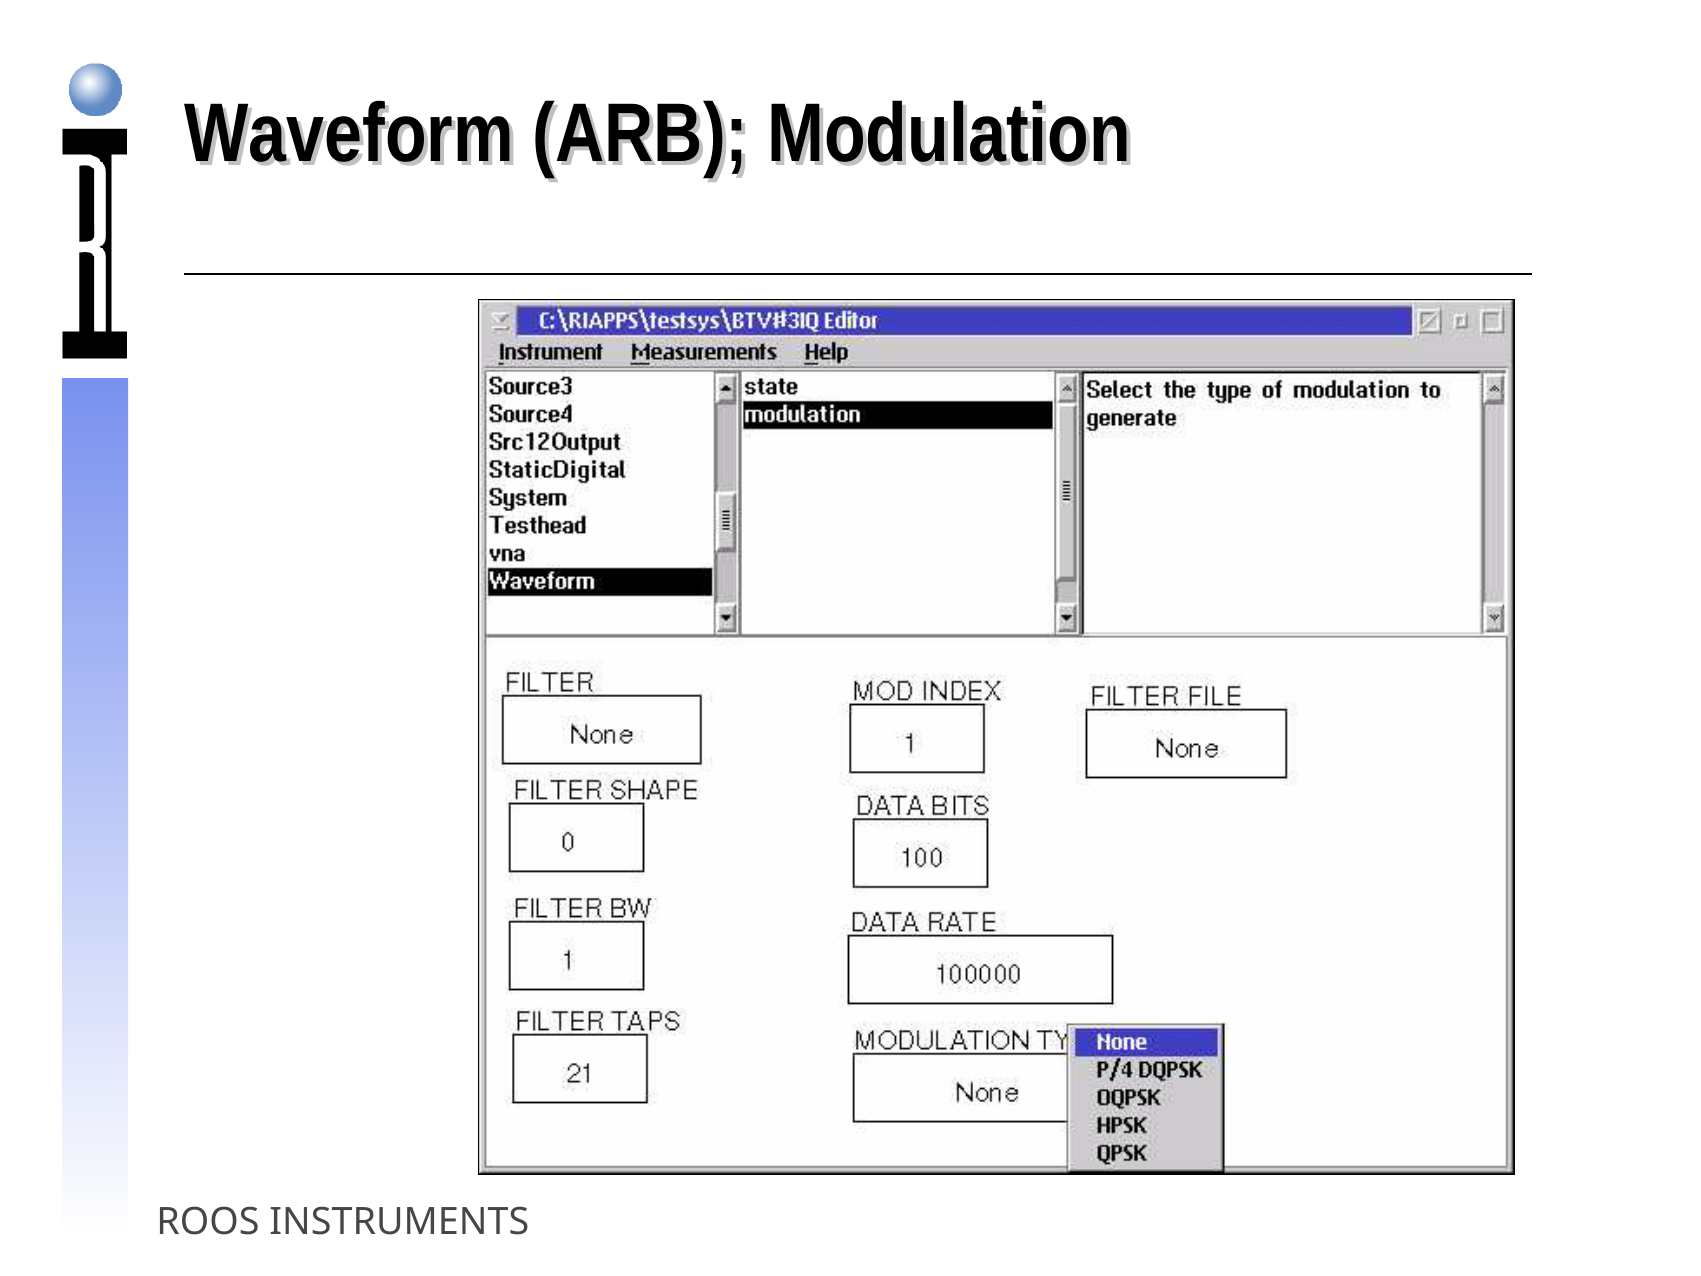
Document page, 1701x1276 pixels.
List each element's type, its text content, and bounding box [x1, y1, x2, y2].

picture [478, 299, 1515, 1175]
text_box Waveform (ARB); Modulation [184, 92, 1539, 268]
